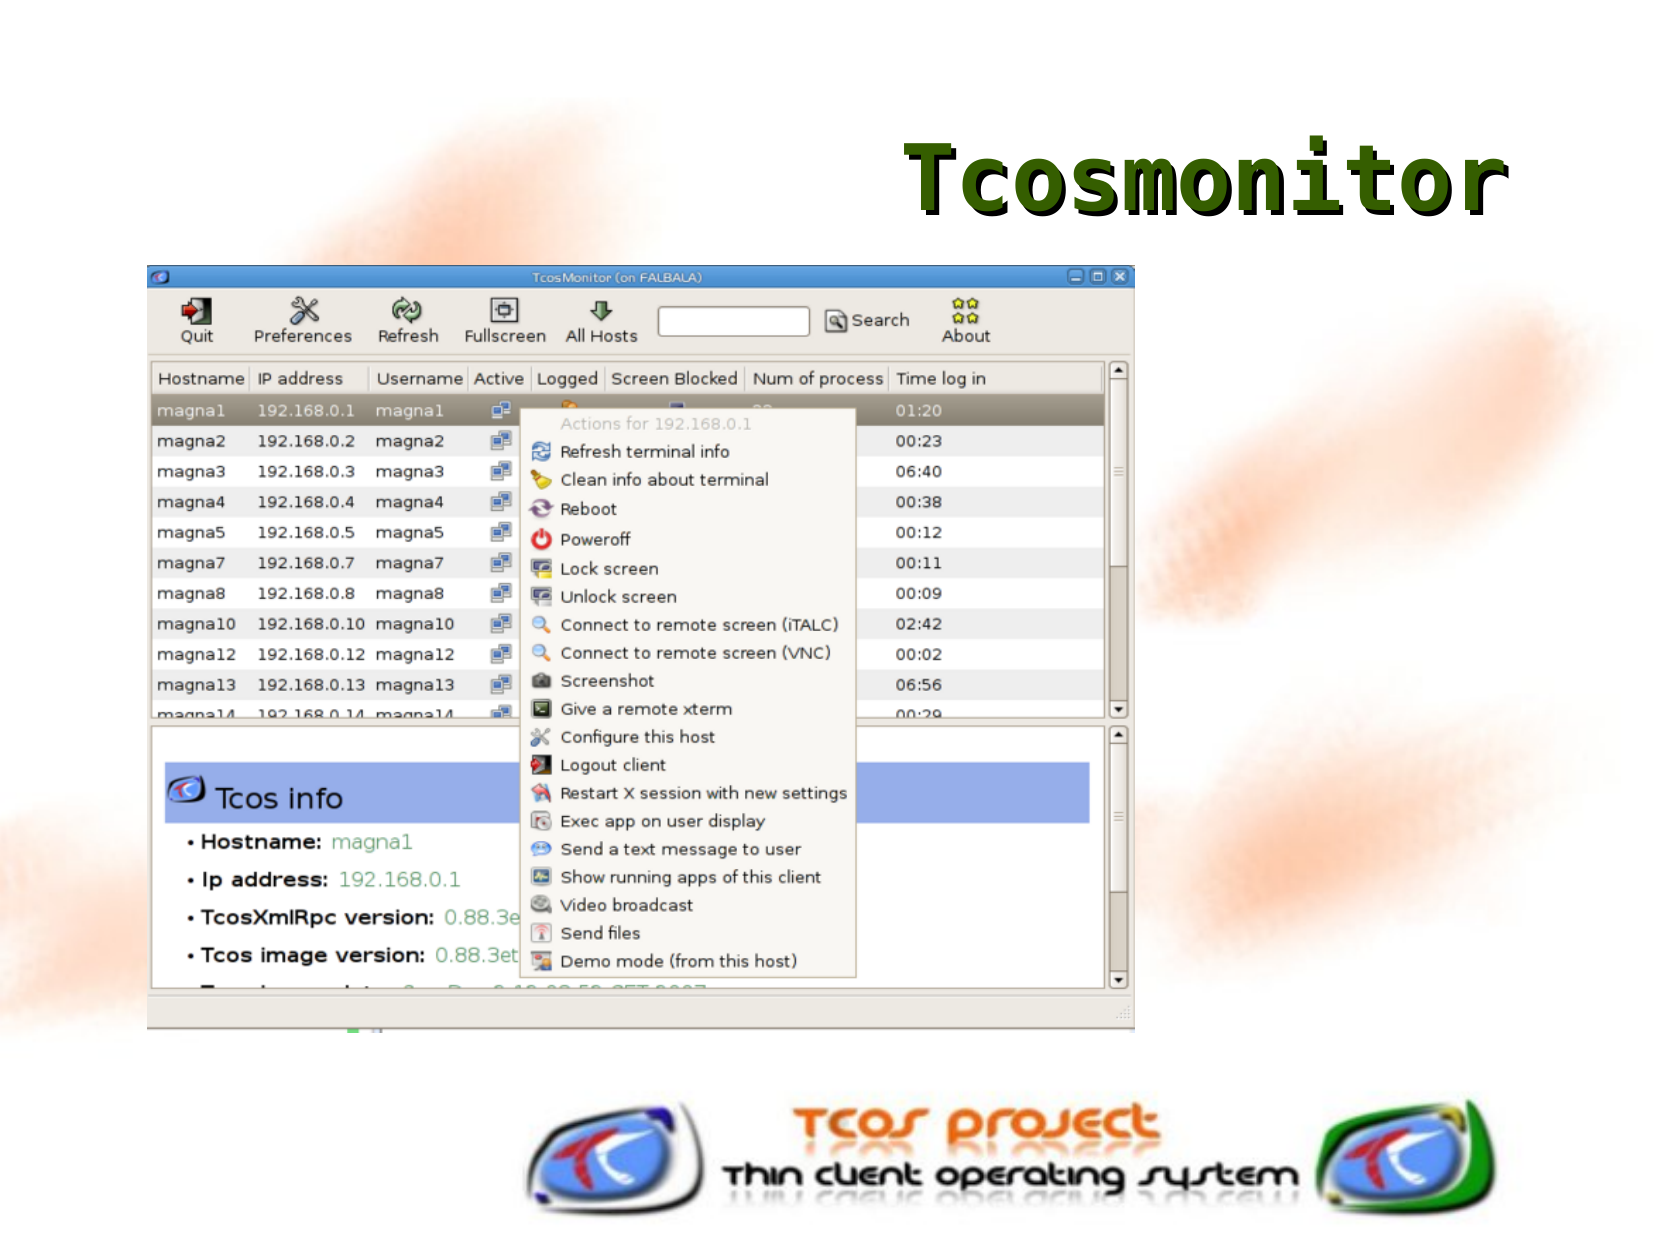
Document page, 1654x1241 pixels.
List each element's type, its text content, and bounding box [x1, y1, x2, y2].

picture [0, 0, 1654, 1241]
text_box Tcosmonitor [885, 118, 1524, 240]
